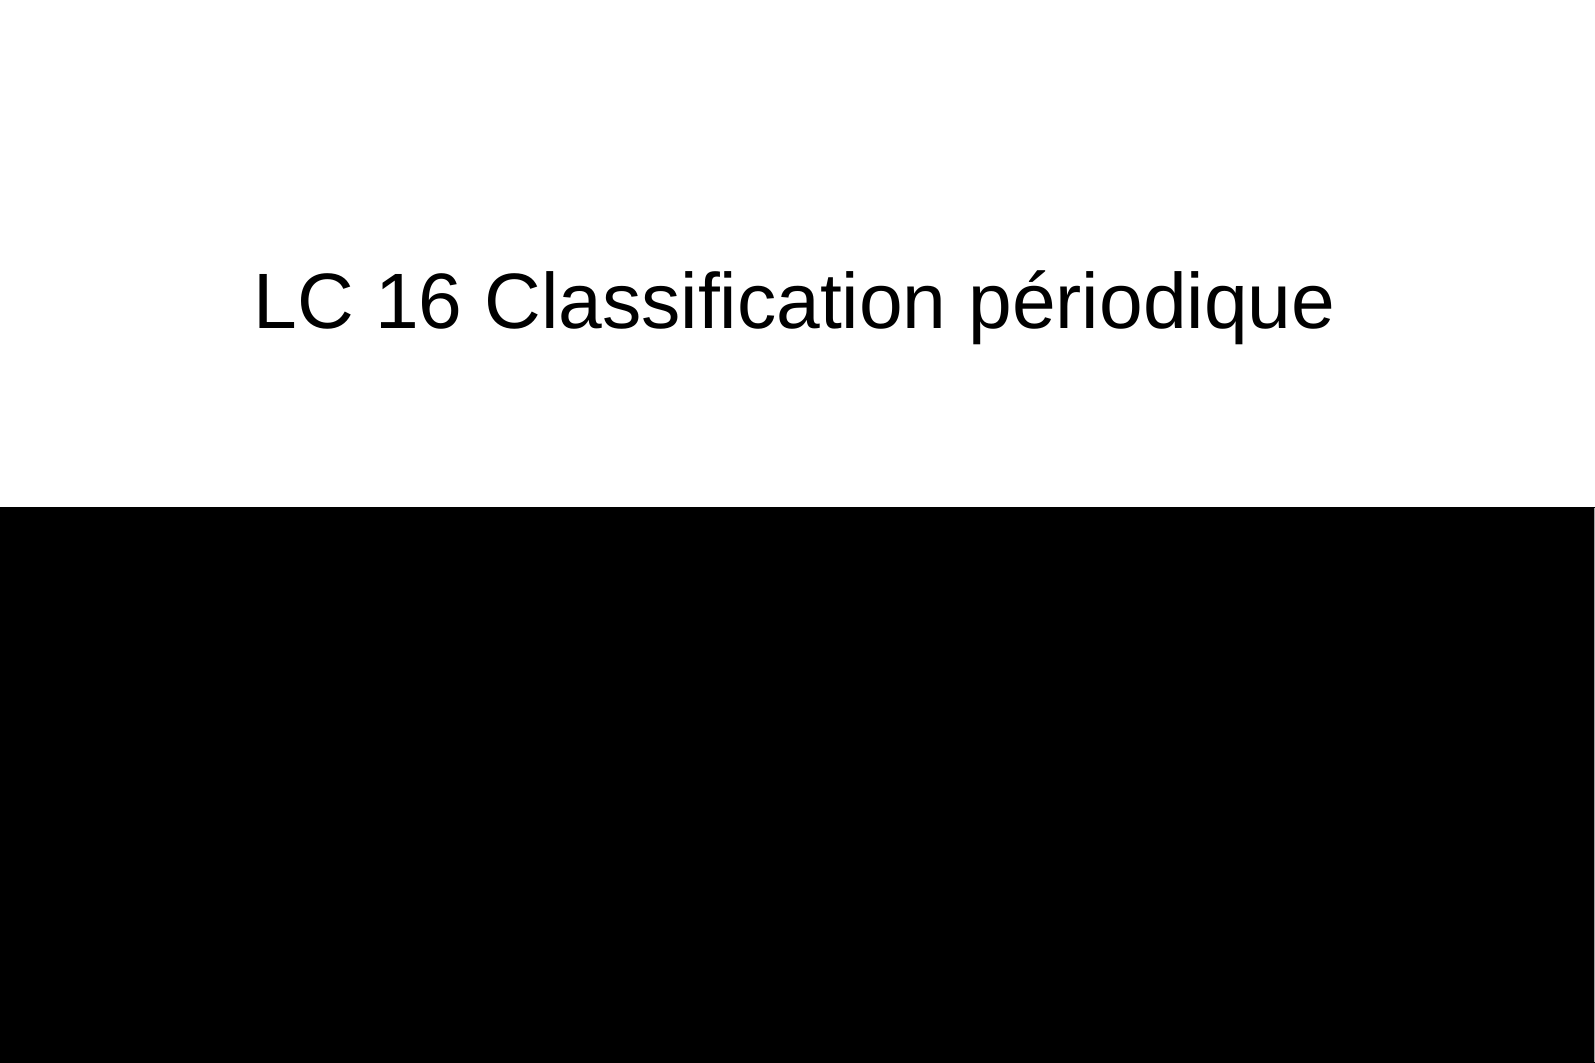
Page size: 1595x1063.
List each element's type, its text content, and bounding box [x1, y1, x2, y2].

text_box [0, 507, 1595, 1063]
title LC 16 Classification périodique [88, 212, 1524, 391]
